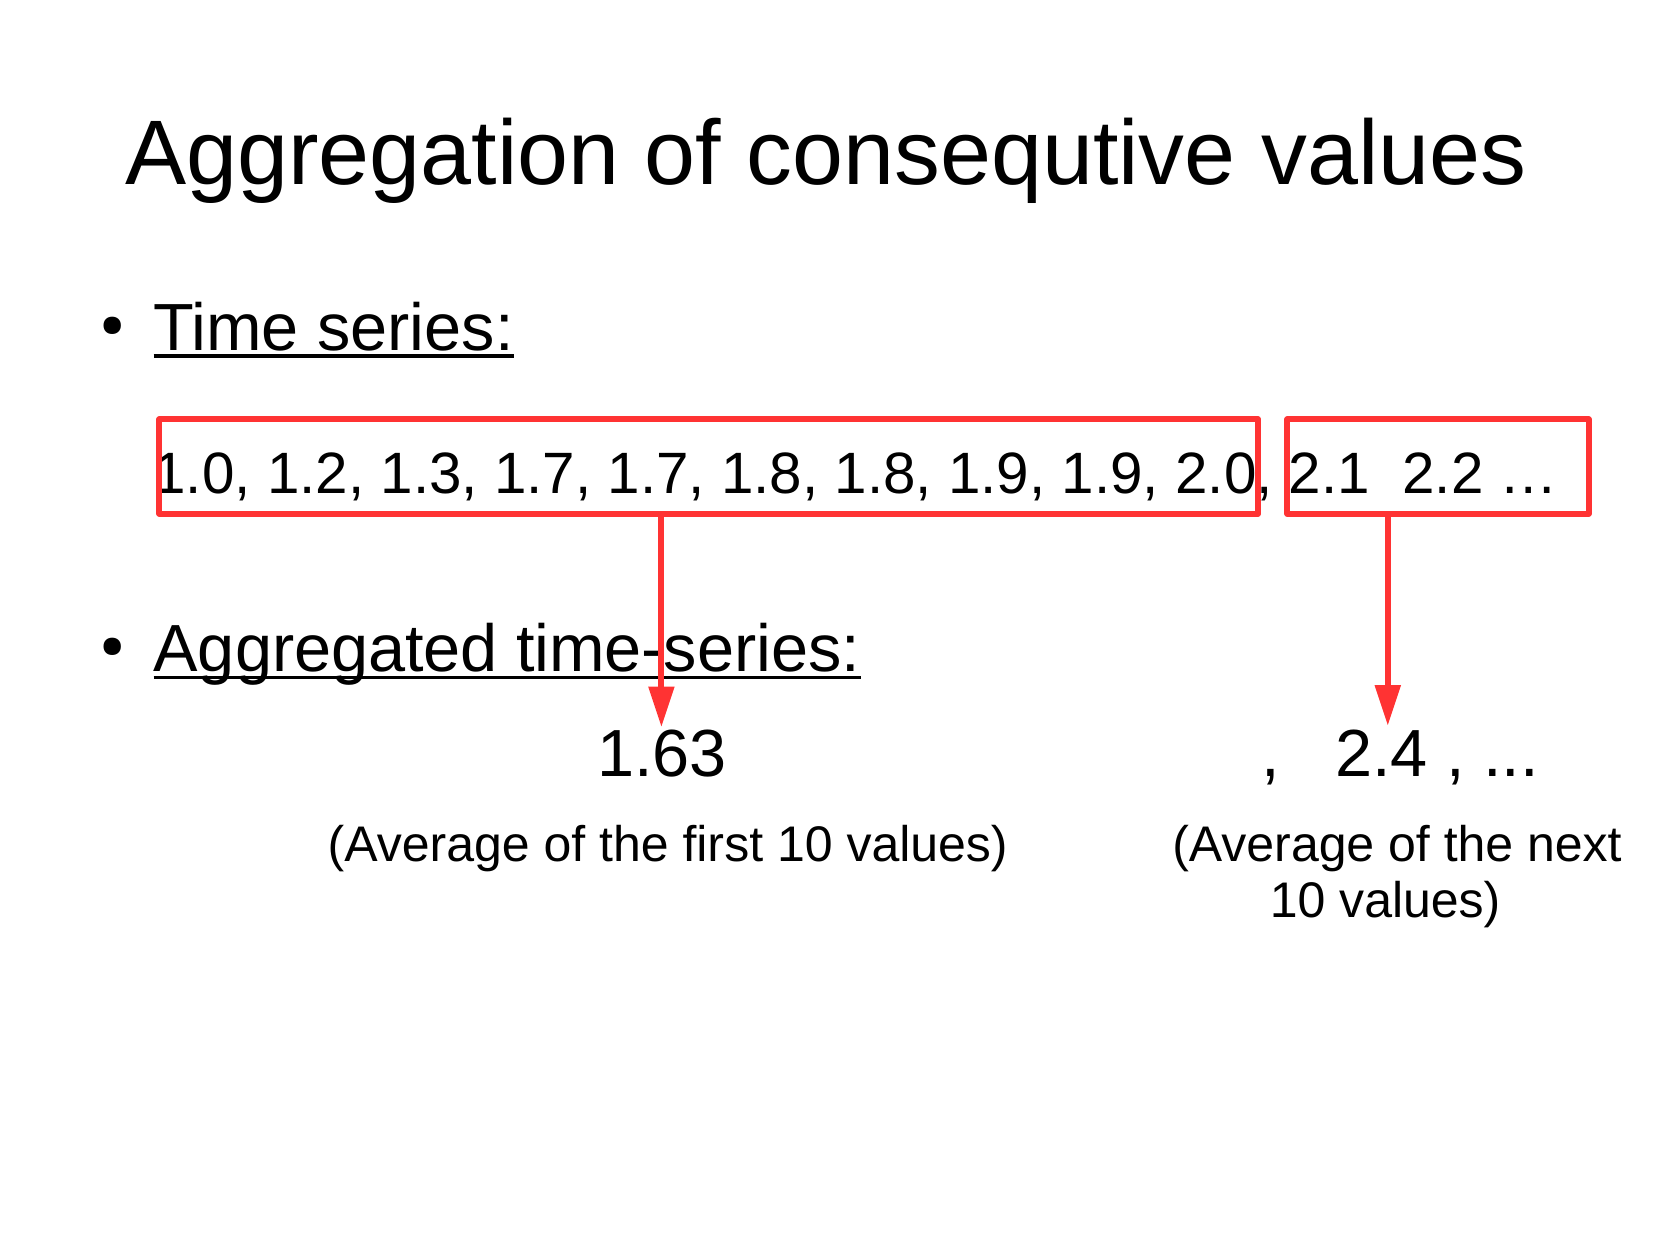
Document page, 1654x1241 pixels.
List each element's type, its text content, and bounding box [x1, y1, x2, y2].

title Aggregation of consequtive values [82, 49, 1571, 257]
list Time series: 1.0, 1.2, 1.3, 1.7, 1.7, 1.8, 1.8, 1.9, 1.9, 2.0, 2.1 2.2 … Aggregated time-series: 1.63 , 2.4 , ... [82, 290, 1571, 1109]
text_box (Average of the first 10 values) [312, 809, 1058, 880]
text_box (Average of the next 10 values) [1157, 809, 1654, 936]
list Time series: 1.0, 1.2, 1.3, 1.7, 1.7, 1.8, 1.8, 1.9, 1.9, 2.0, 2.1 2.2 … Aggregated time-series: 1.63 , 2.4 , ... [1290, 422, 1571, 511]
